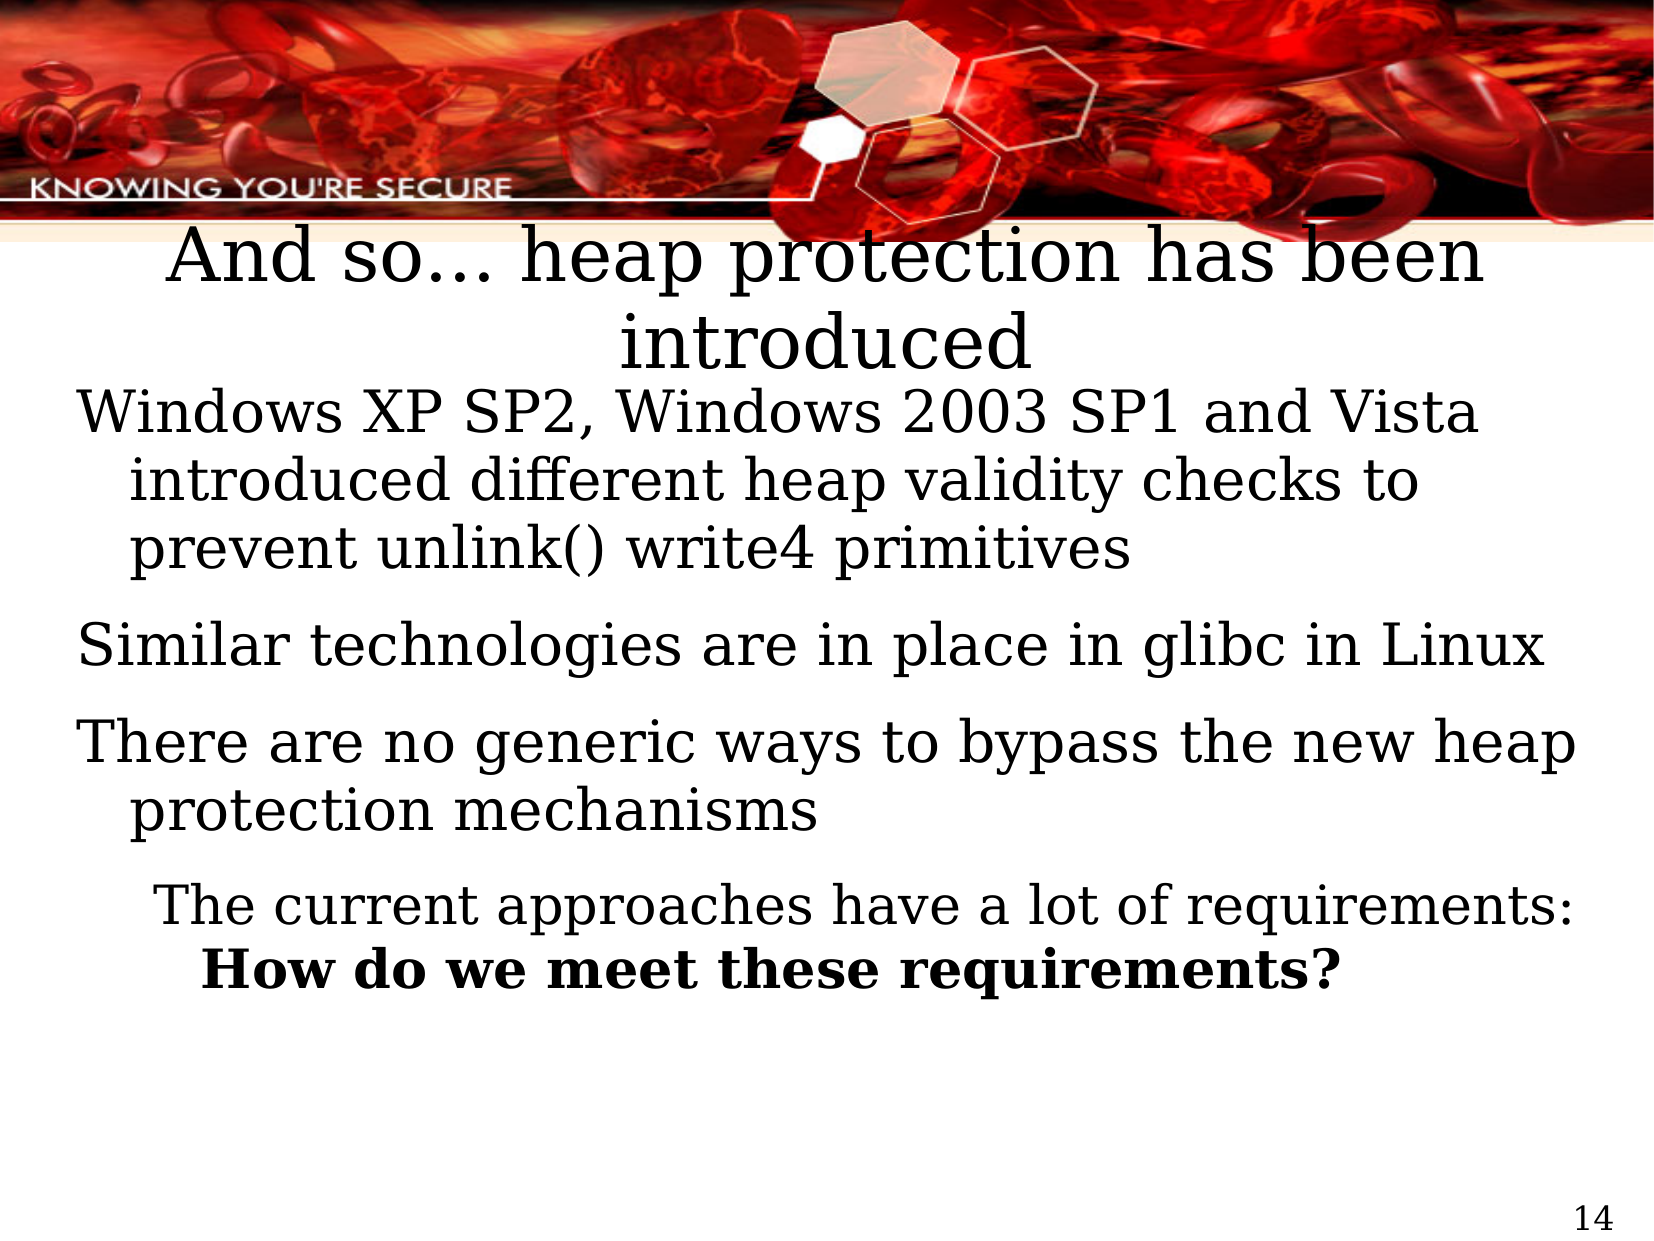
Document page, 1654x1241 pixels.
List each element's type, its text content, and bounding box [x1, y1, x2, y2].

list Windows XP SP2, Windows 2003 SP1 and Vista introduced different heap validity checks to prevent unlink() write4 primitives Similar technologies are in place in glibc in Linux There are no generic ways to bypass the new heap protection mechanisms The current approaches have a lot of requirements: How do we meet these requirements? [59, 379, 1595, 1216]
picture [0, 0, 1654, 195]
title And so... heap protection has been introduced [0, 195, 1654, 403]
